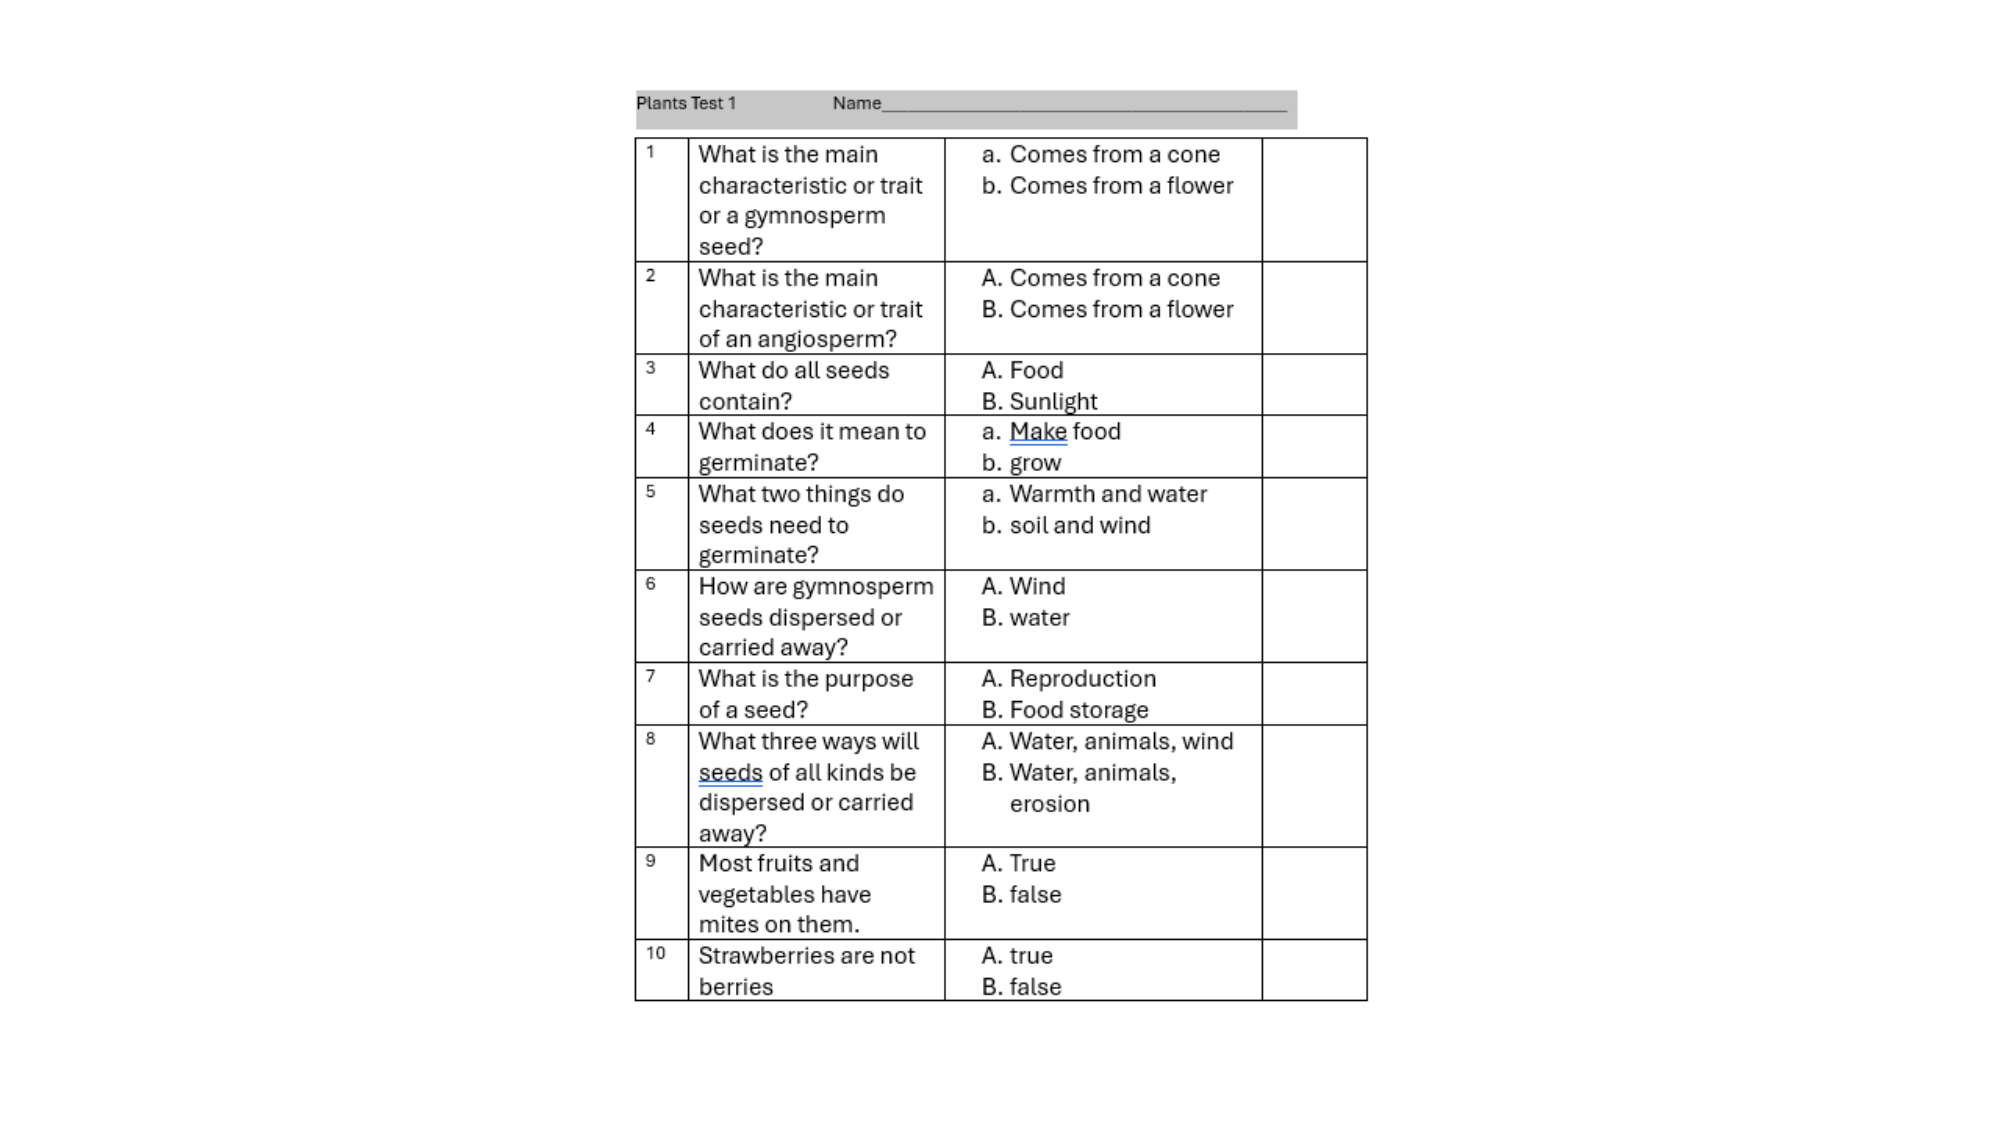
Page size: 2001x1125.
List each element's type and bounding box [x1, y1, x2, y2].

picture [563, 28, 1437, 1097]
